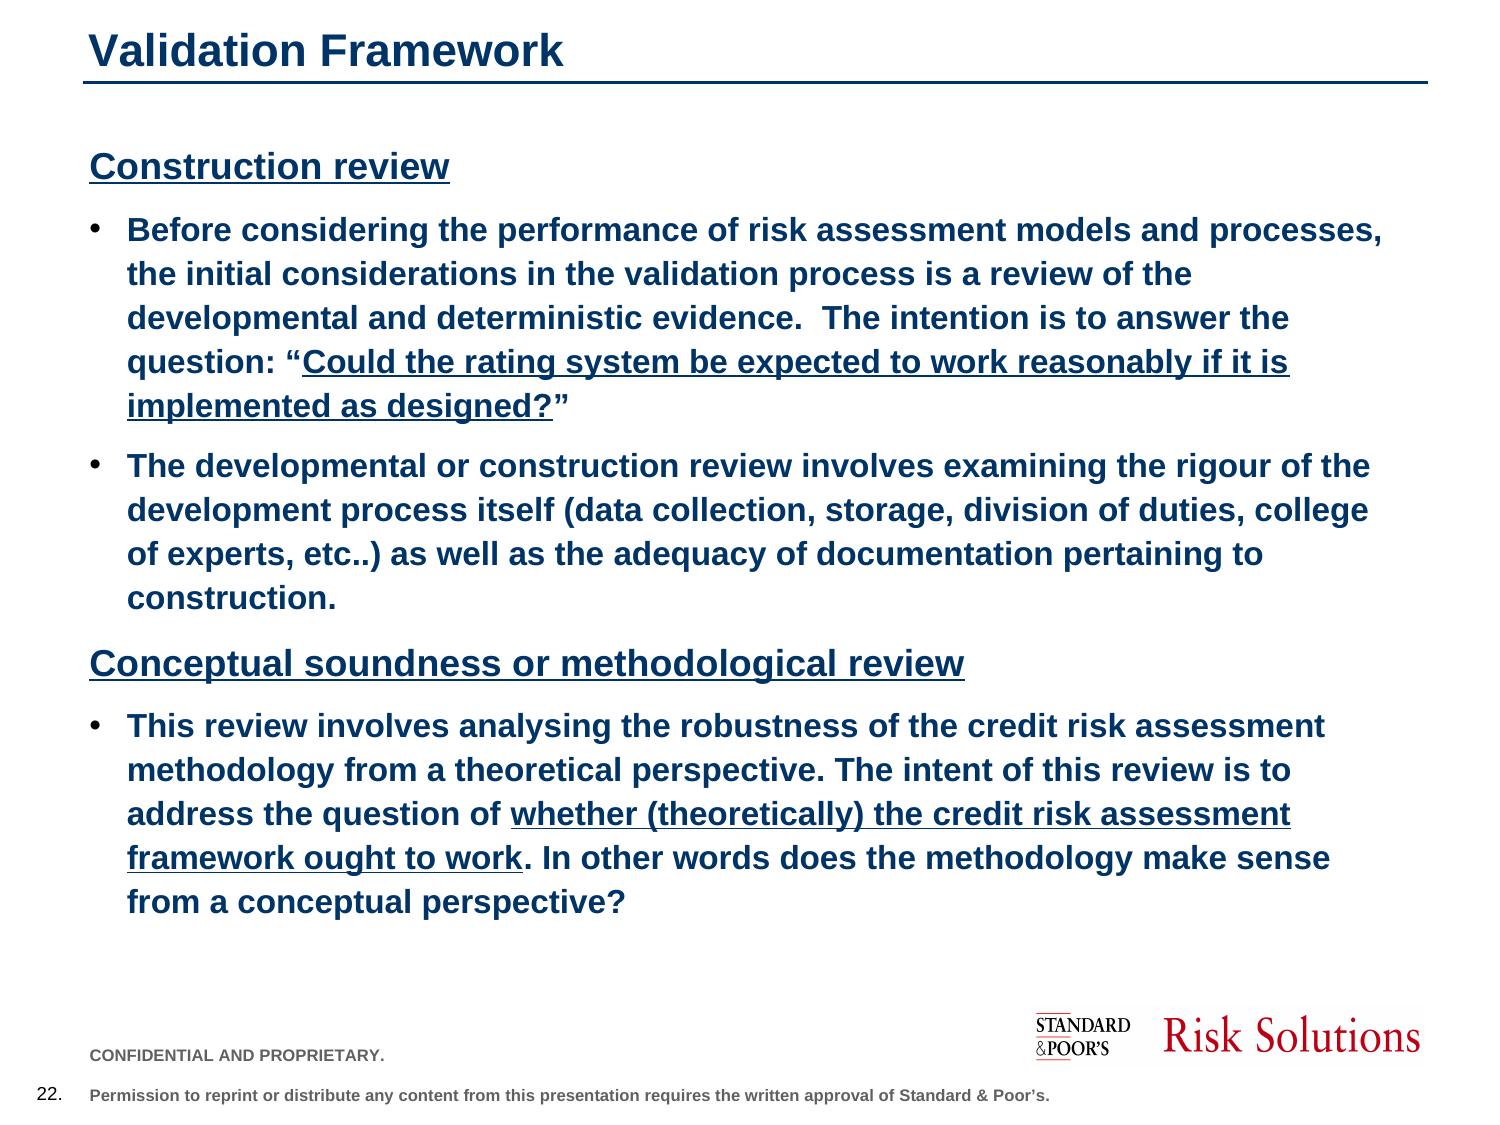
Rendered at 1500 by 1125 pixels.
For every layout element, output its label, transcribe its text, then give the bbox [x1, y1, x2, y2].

list Construction review Before considering the performance of risk assessment models and processes, the initial considerations in the validation process is a review of the developmental and deterministic evidence. The intention is to answer the question: “Could the rating system be expected to work reasonably if it is implemented as designed?” The developmental or construction review involves examining the rigour of the development process itself (data collection, storage, division of duties, college of experts, etc..) as well as the adequacy of documentation pertaining to construction. Conceptual soundness or methodological review This review involves analysing the robustness of the credit risk assessment methodology from a theoretical perspective. The intent of this review is to address the question of whether (theoretically) the credit risk assessment framework ought to work. In other words does the methodology make sense from a conceptual perspective? [74, 130, 1426, 982]
picture [1029, 1004, 1424, 1067]
title Validation Framework [73, 8, 1429, 85]
